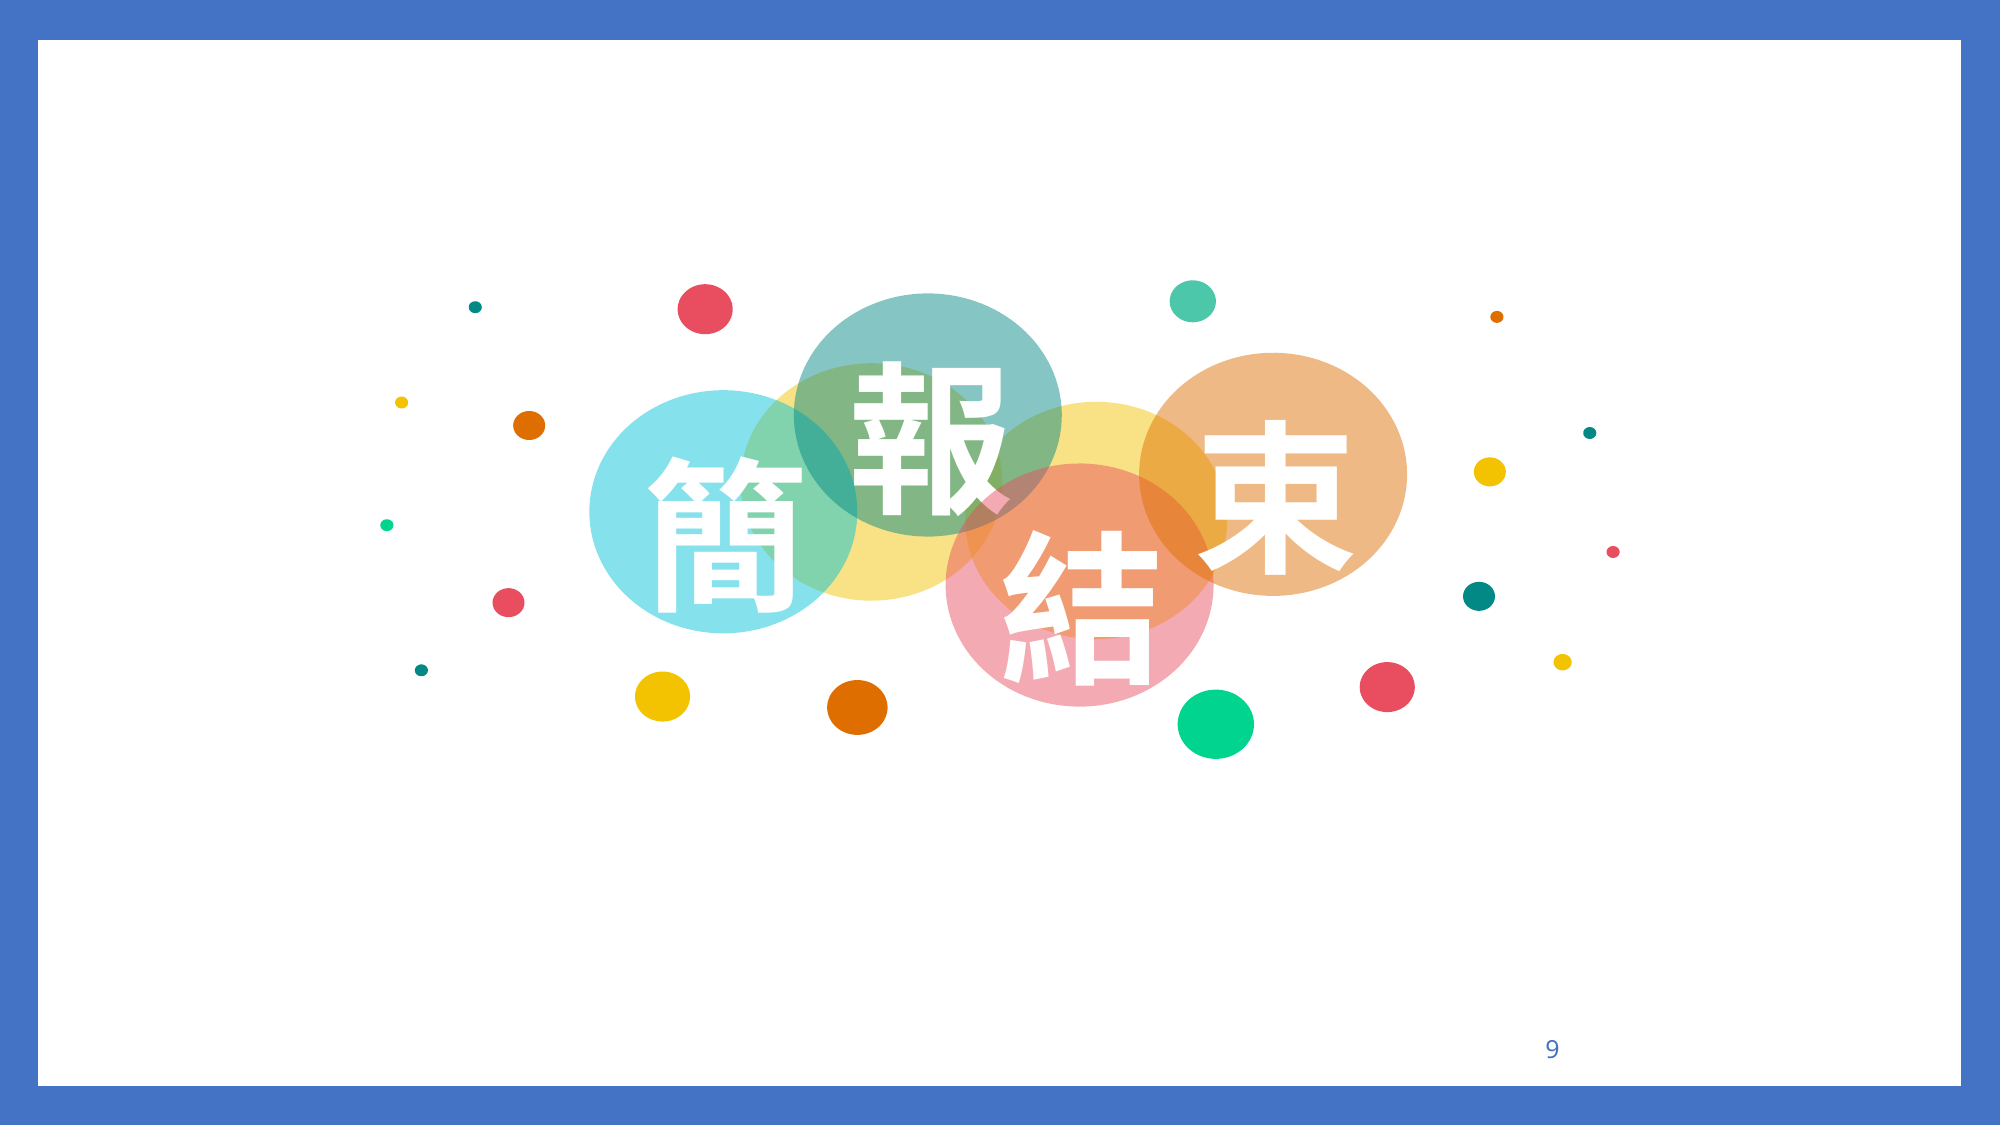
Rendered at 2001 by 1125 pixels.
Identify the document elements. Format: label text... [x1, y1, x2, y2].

text_box [1583, 427, 1597, 439]
text_box [635, 671, 691, 722]
text_box [1169, 280, 1216, 323]
text_box [492, 588, 525, 618]
text_box [1606, 546, 1620, 558]
text_box [414, 664, 428, 677]
text_box [1473, 457, 1506, 487]
text_box [1530, 1020, 1811, 1081]
text_box [1463, 581, 1495, 611]
text_box 報 [793, 293, 1062, 537]
text_box 簡 [589, 390, 858, 634]
text_box 報 [950, 449, 965, 498]
text_box [468, 301, 482, 314]
text_box [1177, 689, 1254, 759]
text_box 束 [1139, 352, 1408, 596]
text_box [1359, 662, 1415, 713]
text_box [1490, 310, 1504, 323]
text_box [380, 519, 394, 532]
text_box [1050, 401, 1156, 475]
text_box [513, 411, 546, 440]
text_box [824, 520, 957, 601]
text_box [827, 680, 888, 735]
text_box [395, 396, 409, 409]
text_box [1553, 654, 1572, 671]
text_box [677, 284, 733, 335]
text_box [776, 383, 798, 407]
text_box 報 [964, 440, 984, 465]
text_box 結 [945, 463, 1214, 707]
